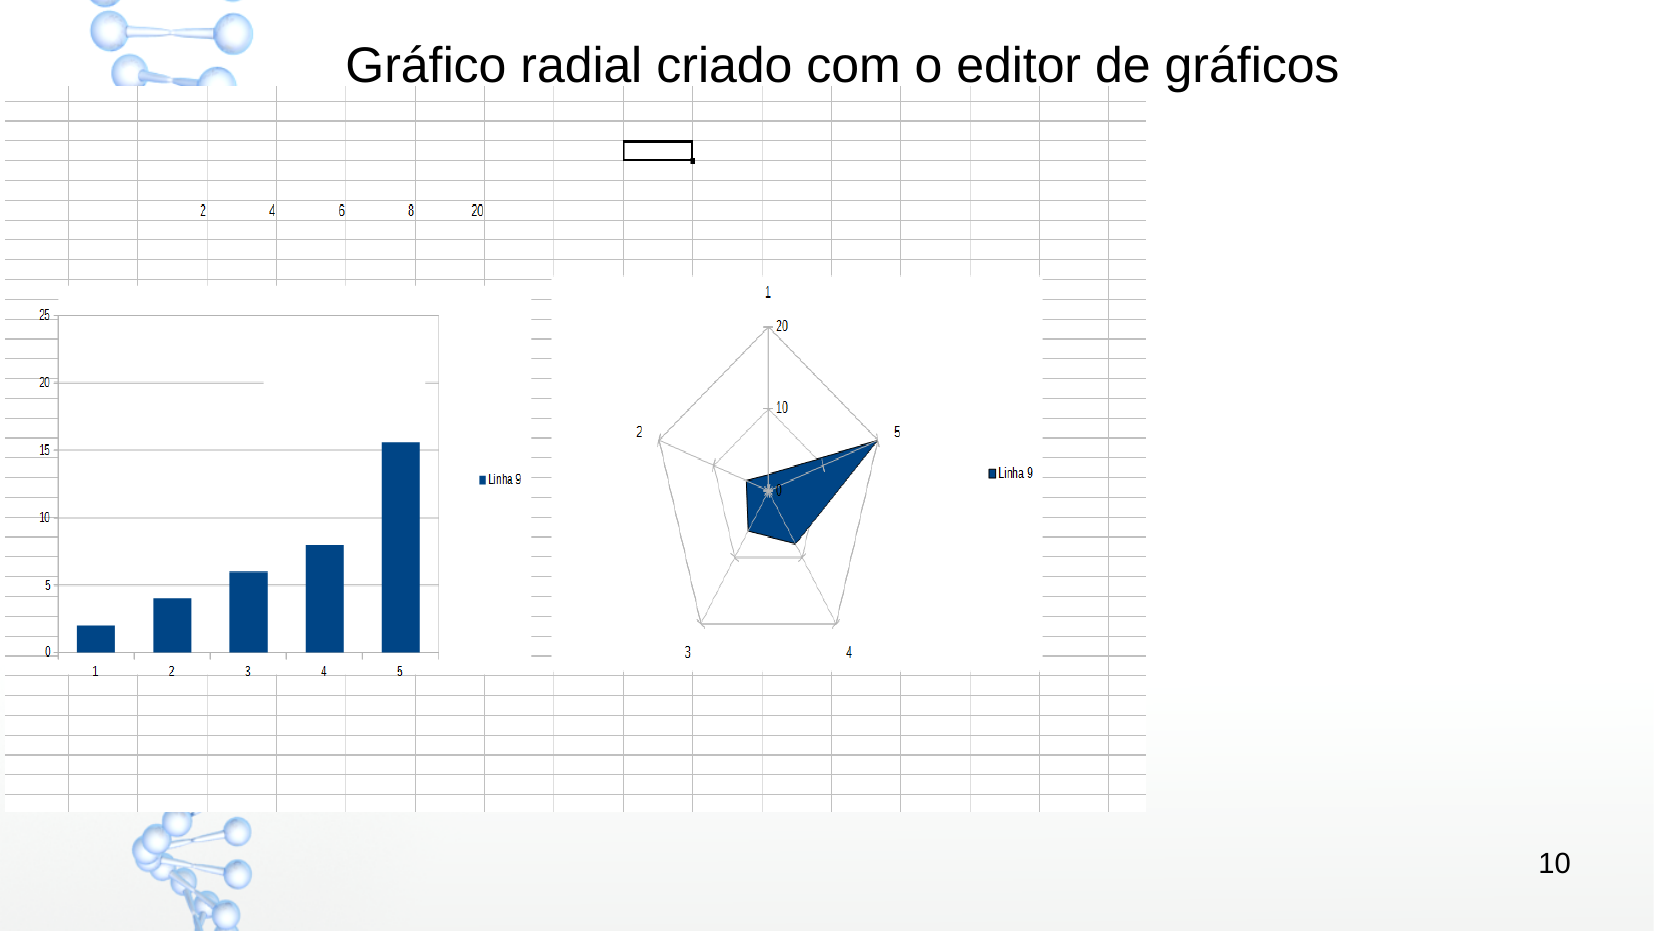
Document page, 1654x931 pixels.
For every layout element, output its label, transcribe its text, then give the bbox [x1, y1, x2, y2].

text_box Gráfico radial criado com o editor de gráficos [330, 30, 1512, 166]
picture [0, 0, 1654, 931]
